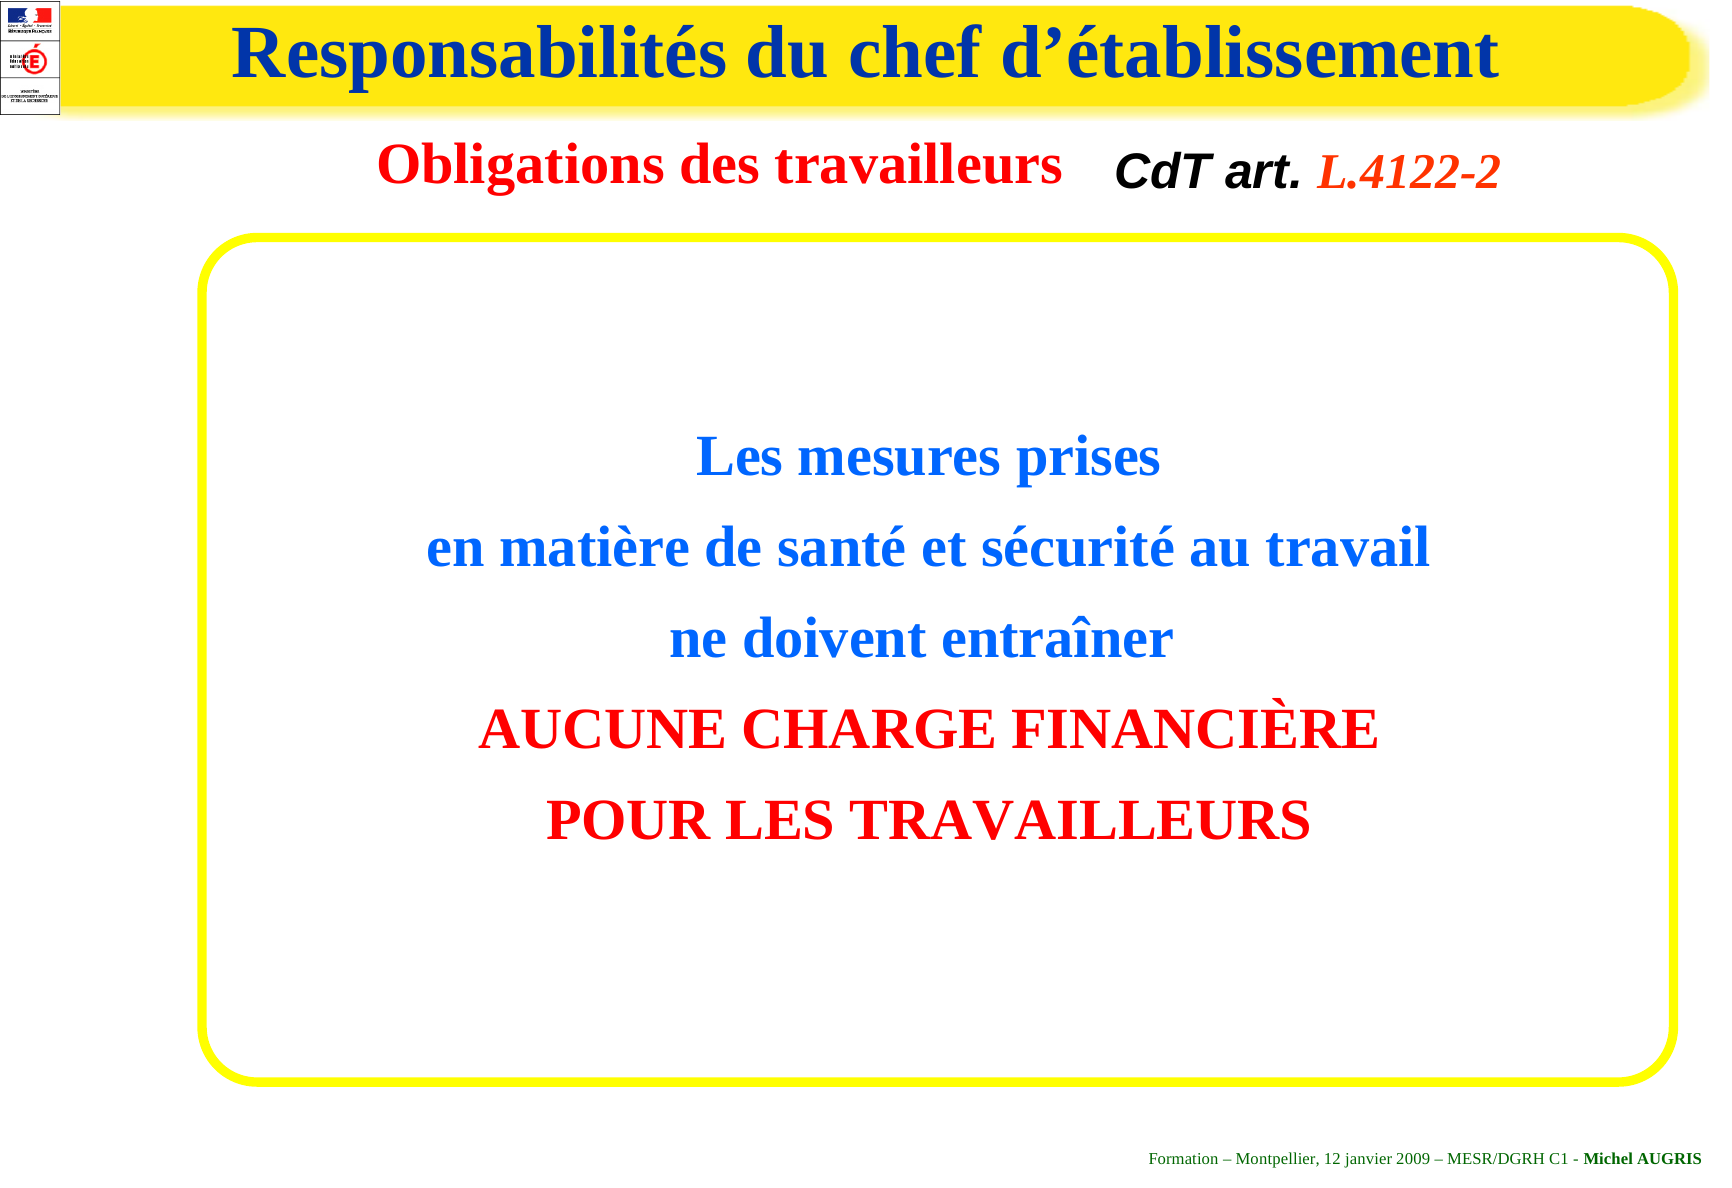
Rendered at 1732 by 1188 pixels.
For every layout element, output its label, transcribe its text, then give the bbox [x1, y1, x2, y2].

text_box Responsabilités du chef d’établissement [217, 0, 1516, 100]
text_box Les mesures prises en matière de santé et sécurité au travail ne doivent entraîner AUCUNE CHARGE FINANCIÈRE POUR LES TRAVAILLEURS [230, 388, 1629, 859]
text_box Obligations des travailleurs [361, 117, 1079, 202]
picture [0, 0, 1710, 121]
text_box CdT art. L.4122-2 [1099, 130, 1517, 207]
